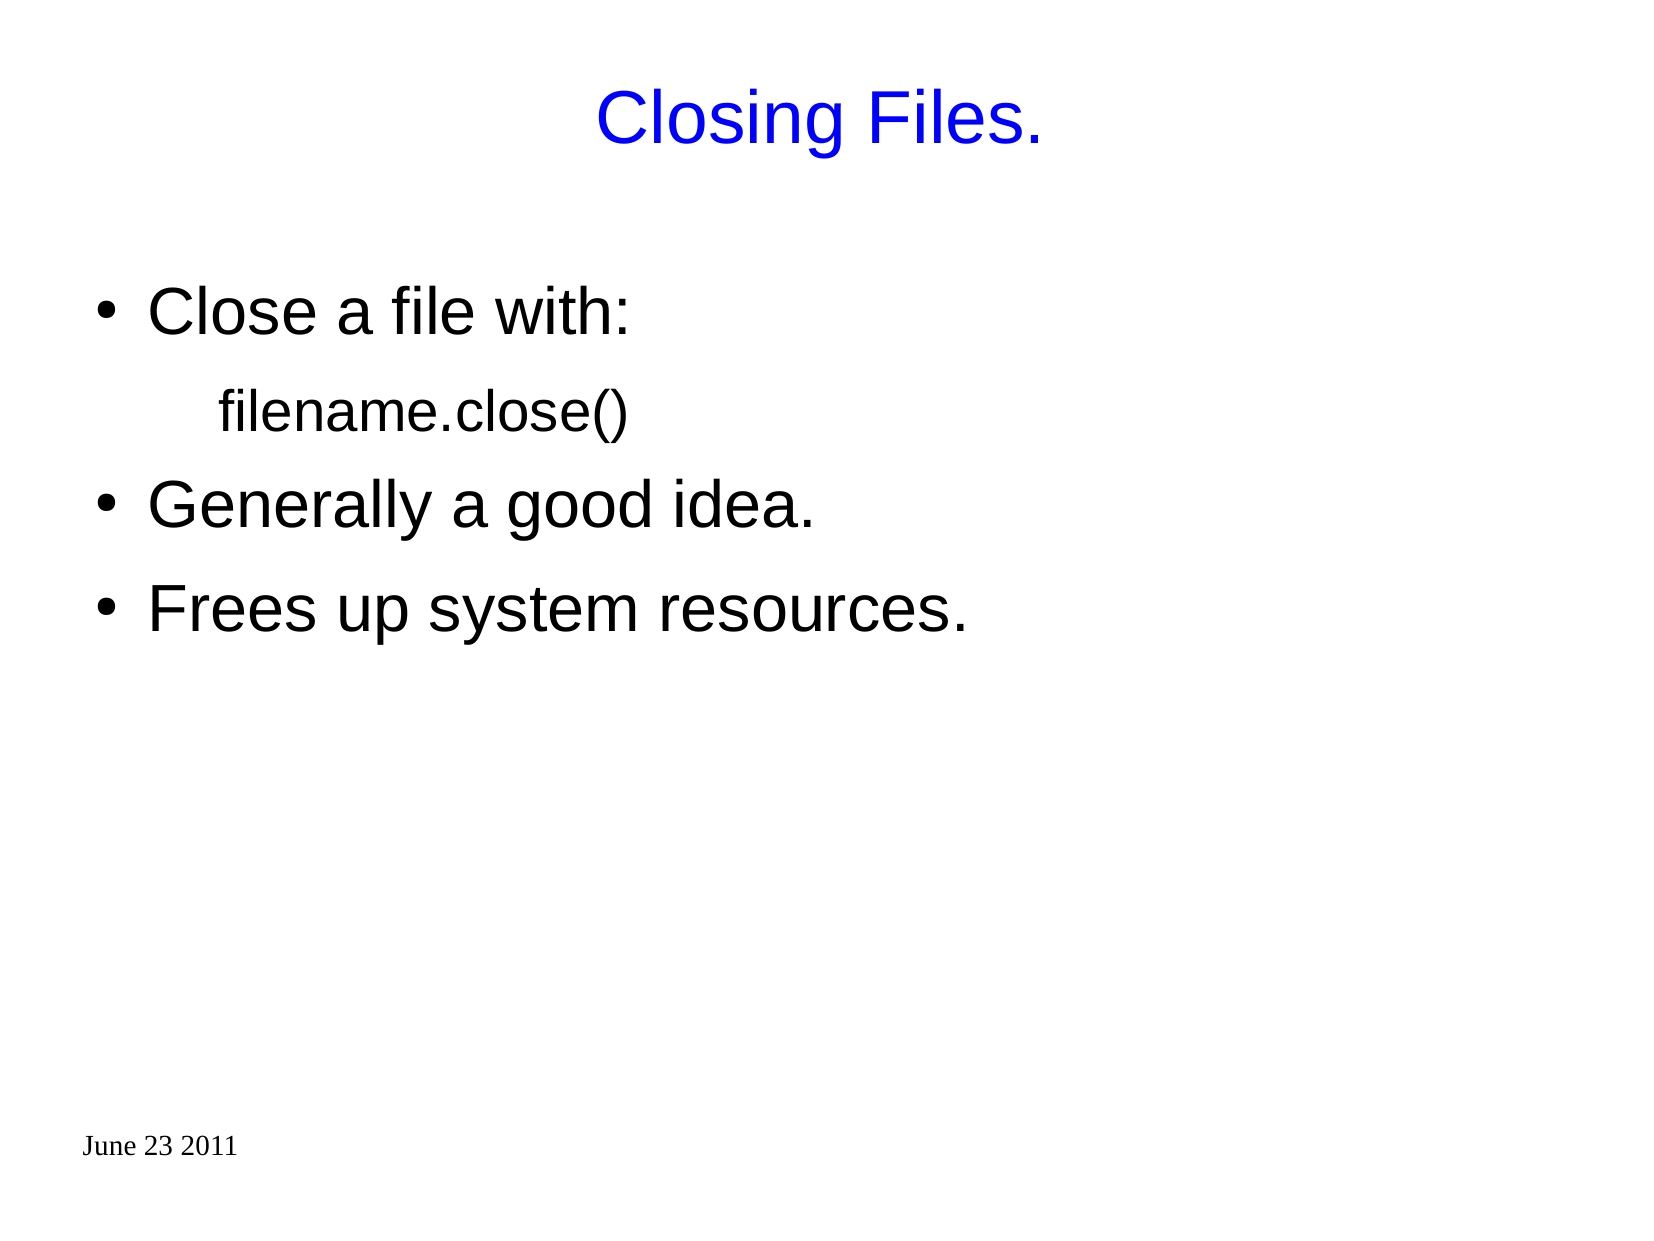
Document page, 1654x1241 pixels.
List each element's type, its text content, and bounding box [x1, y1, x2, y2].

list Close a file with: filename.close() Generally a good idea. Frees up system resources. [76, 274, 1565, 1093]
title Closing Files. [76, 58, 1565, 178]
